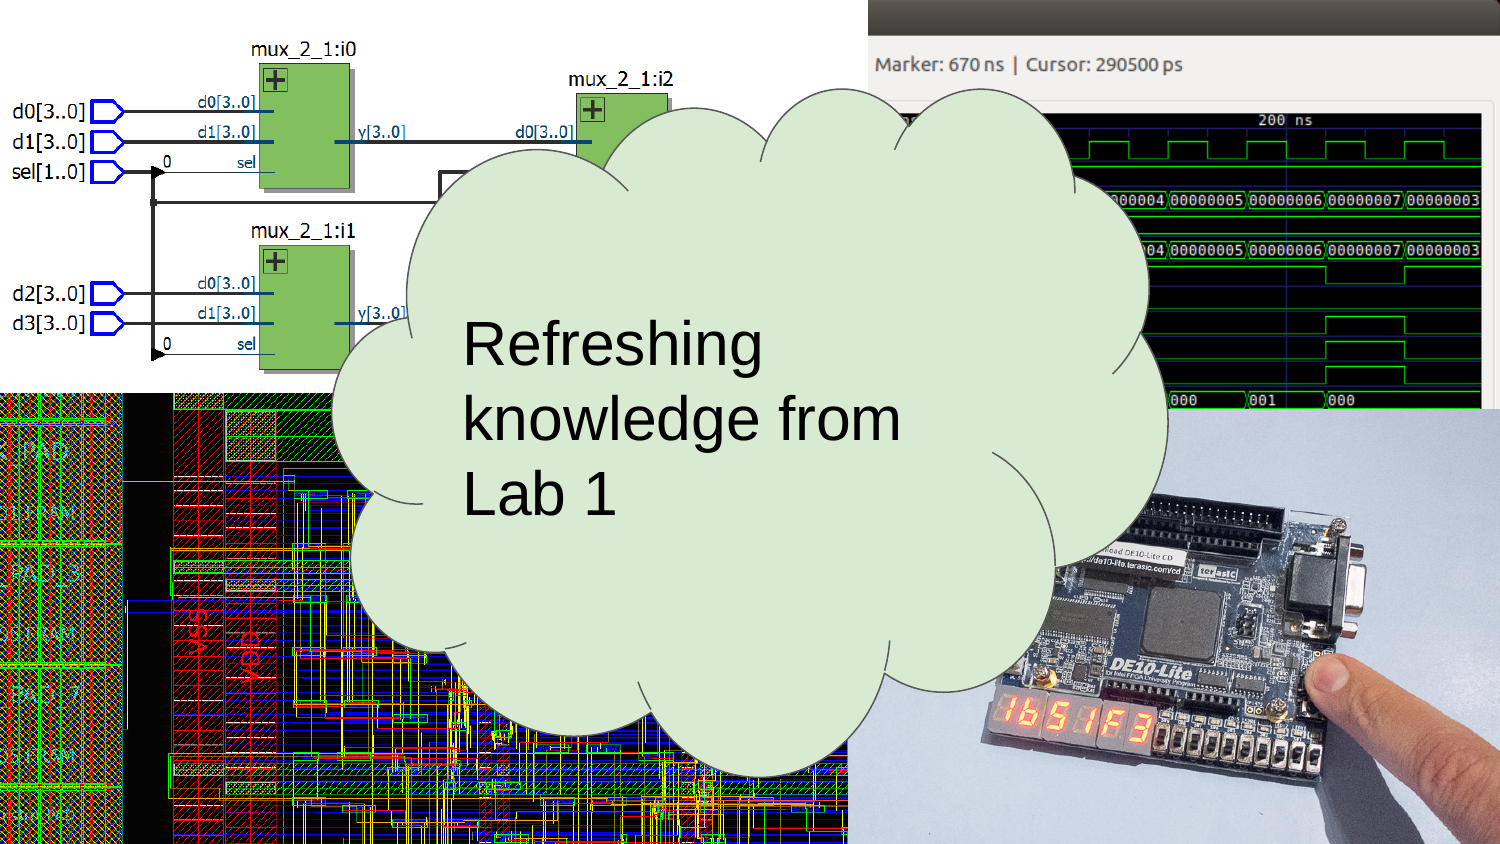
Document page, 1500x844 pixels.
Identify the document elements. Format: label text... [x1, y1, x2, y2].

picture [0, 0, 1500, 844]
text_box Refreshing knowledge from Lab 1 [331, 89, 1169, 778]
